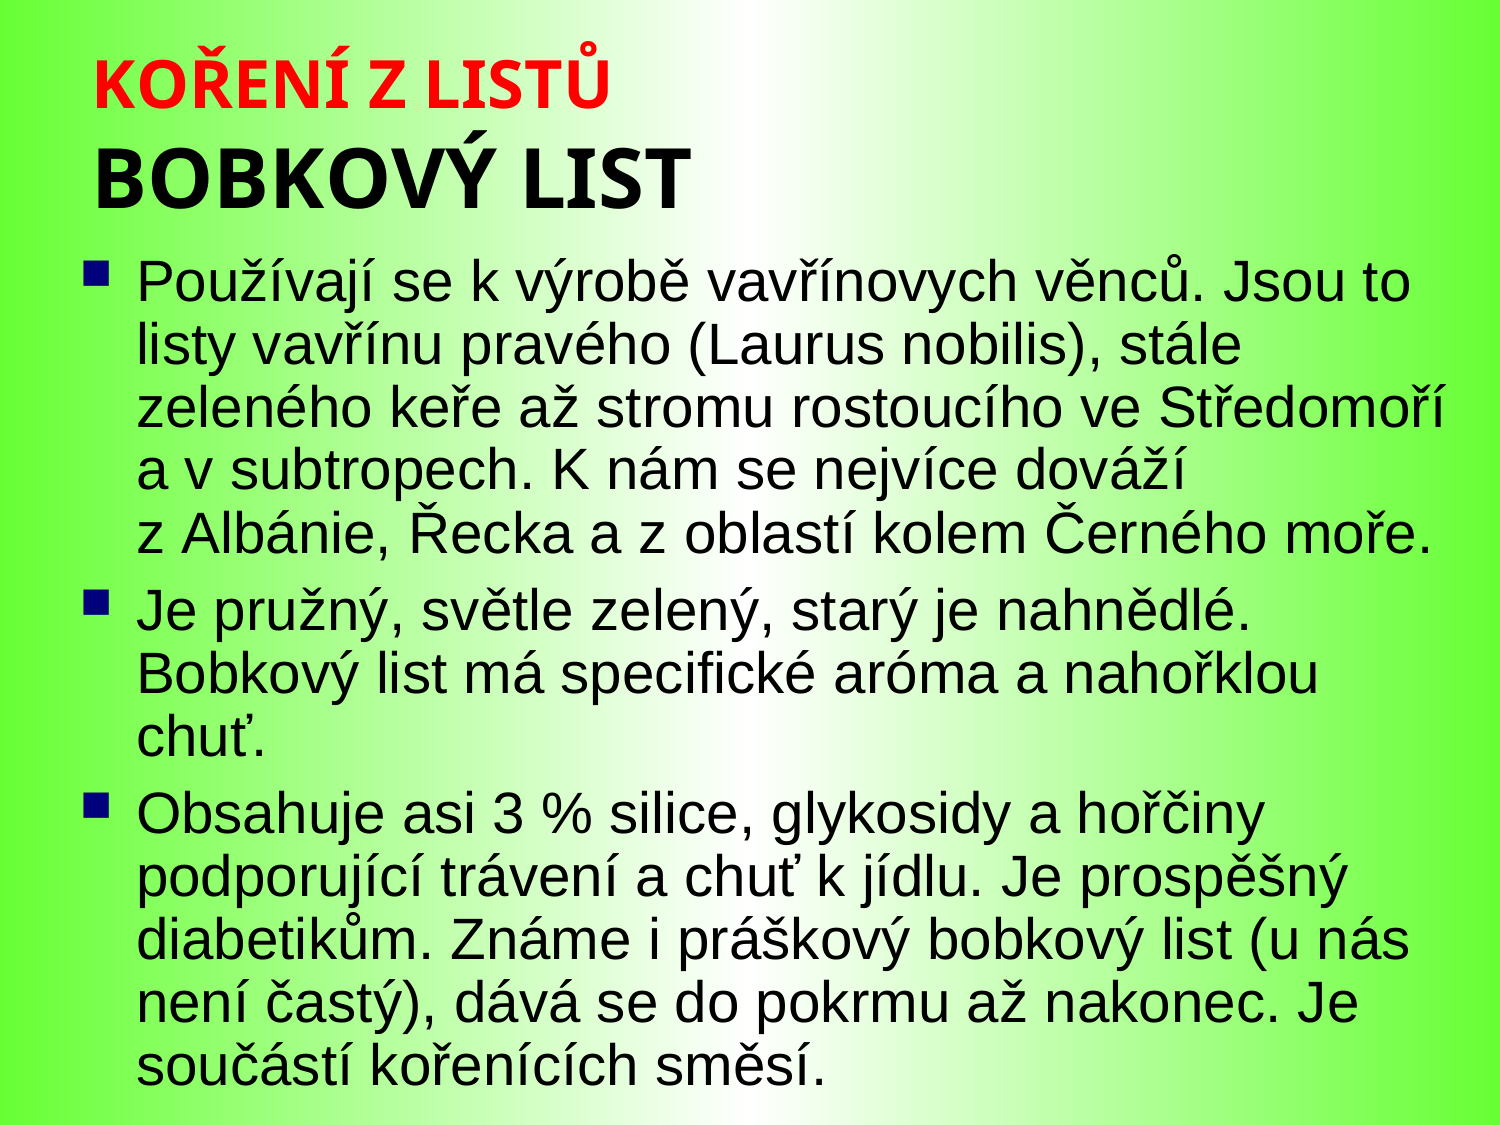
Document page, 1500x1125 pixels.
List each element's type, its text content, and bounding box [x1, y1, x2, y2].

title KOŘENÍ Z LISTŮ BOBKOVÝ LIST [76, 18, 1427, 234]
list Používají se k výrobě vavřínovych věnců. Jsou to listy vavřínu pravého (Laurus nobilis), stále zeleného keře až stromu rostoucího ve Středomoří a v subtropech. K nám se nejvíce dováží z Albánie, Řecka a z oblastí kolem Černého moře. Je pružný, světle zelený, starý je nahnědlé. Bobkový list má specifické aróma a nahořklou chuť. Obsahuje asi 3 % silice, glykosidy a hořčiny podporující trávení a chuť k jídlu. Je prospěšný diabetikům. Známe i práškový bobkový list (u nás není častý), dává se do pokrmu až nakonec. Je součástí kořenících směsí. [64, 243, 1471, 1125]
